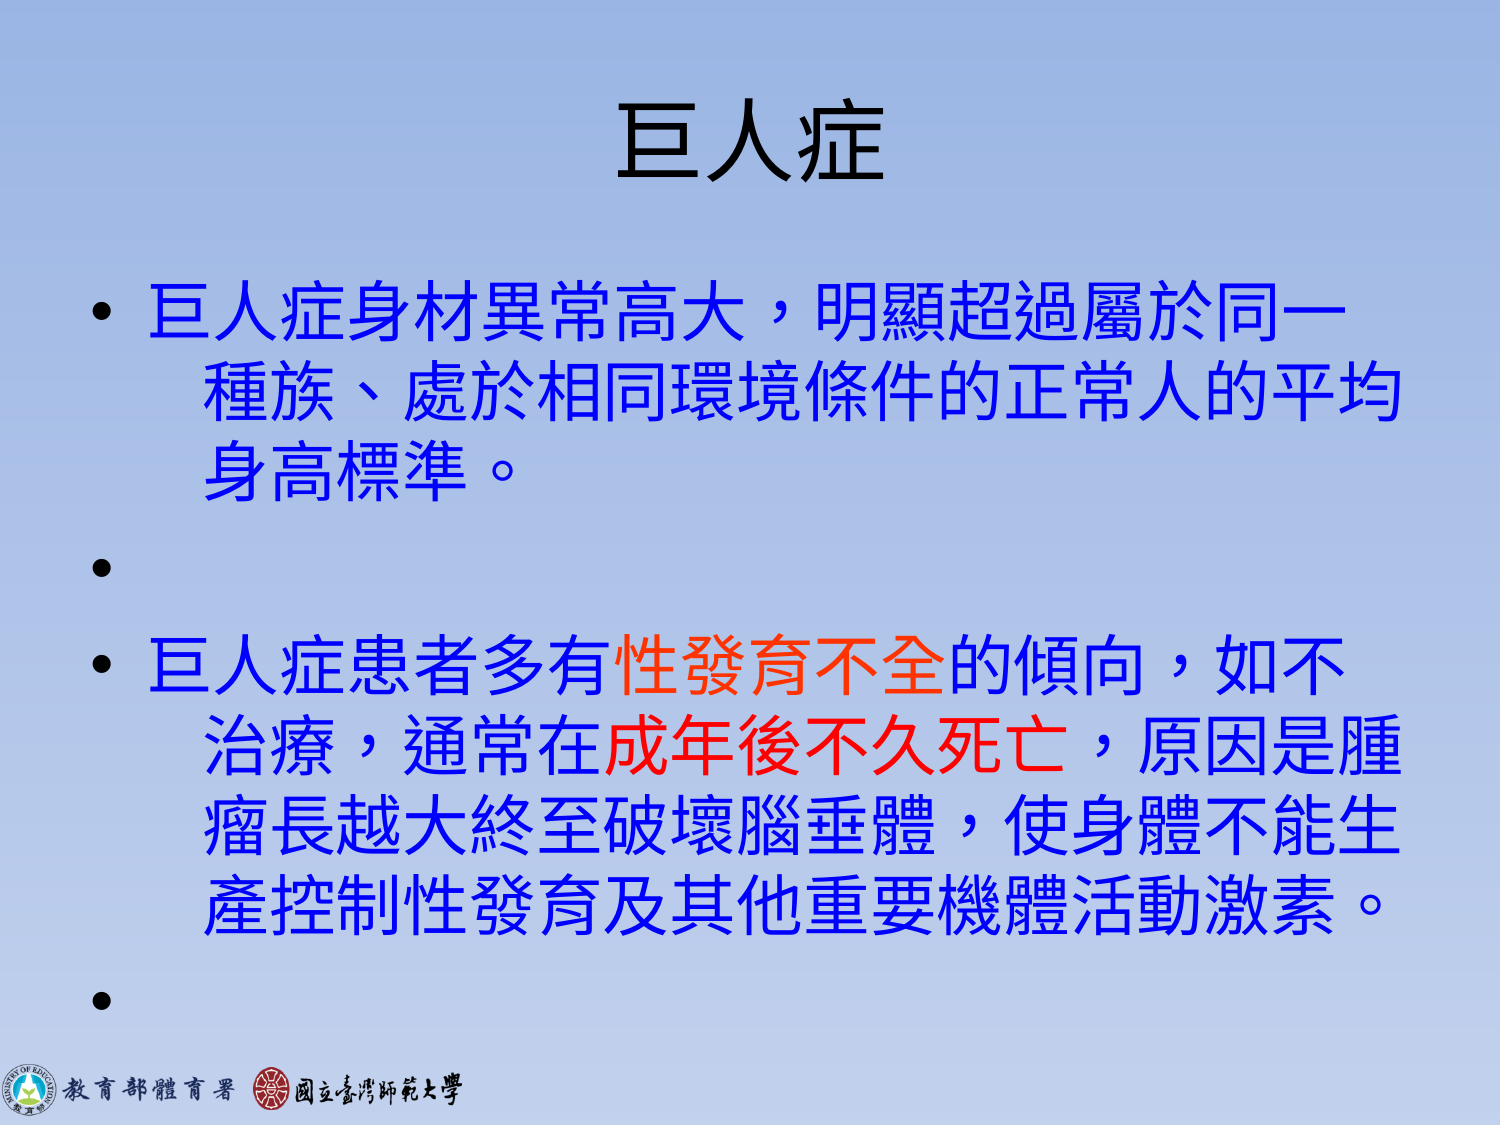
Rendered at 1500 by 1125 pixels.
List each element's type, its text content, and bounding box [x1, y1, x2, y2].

title 巨人症 [75, 45, 1426, 233]
list 巨人症身材異常高大，明顯超過屬於同一種族、處於相同環境條件的正常人的平均身高標準。 巨人症患者多有性發育不全的傾向，如不治療，通常在成年後不久死亡，原因是腫瘤長越大終至破壞腦垂體，使身體不能生產控制性發育及其他重要機體活動激素。 [75, 262, 1426, 1005]
